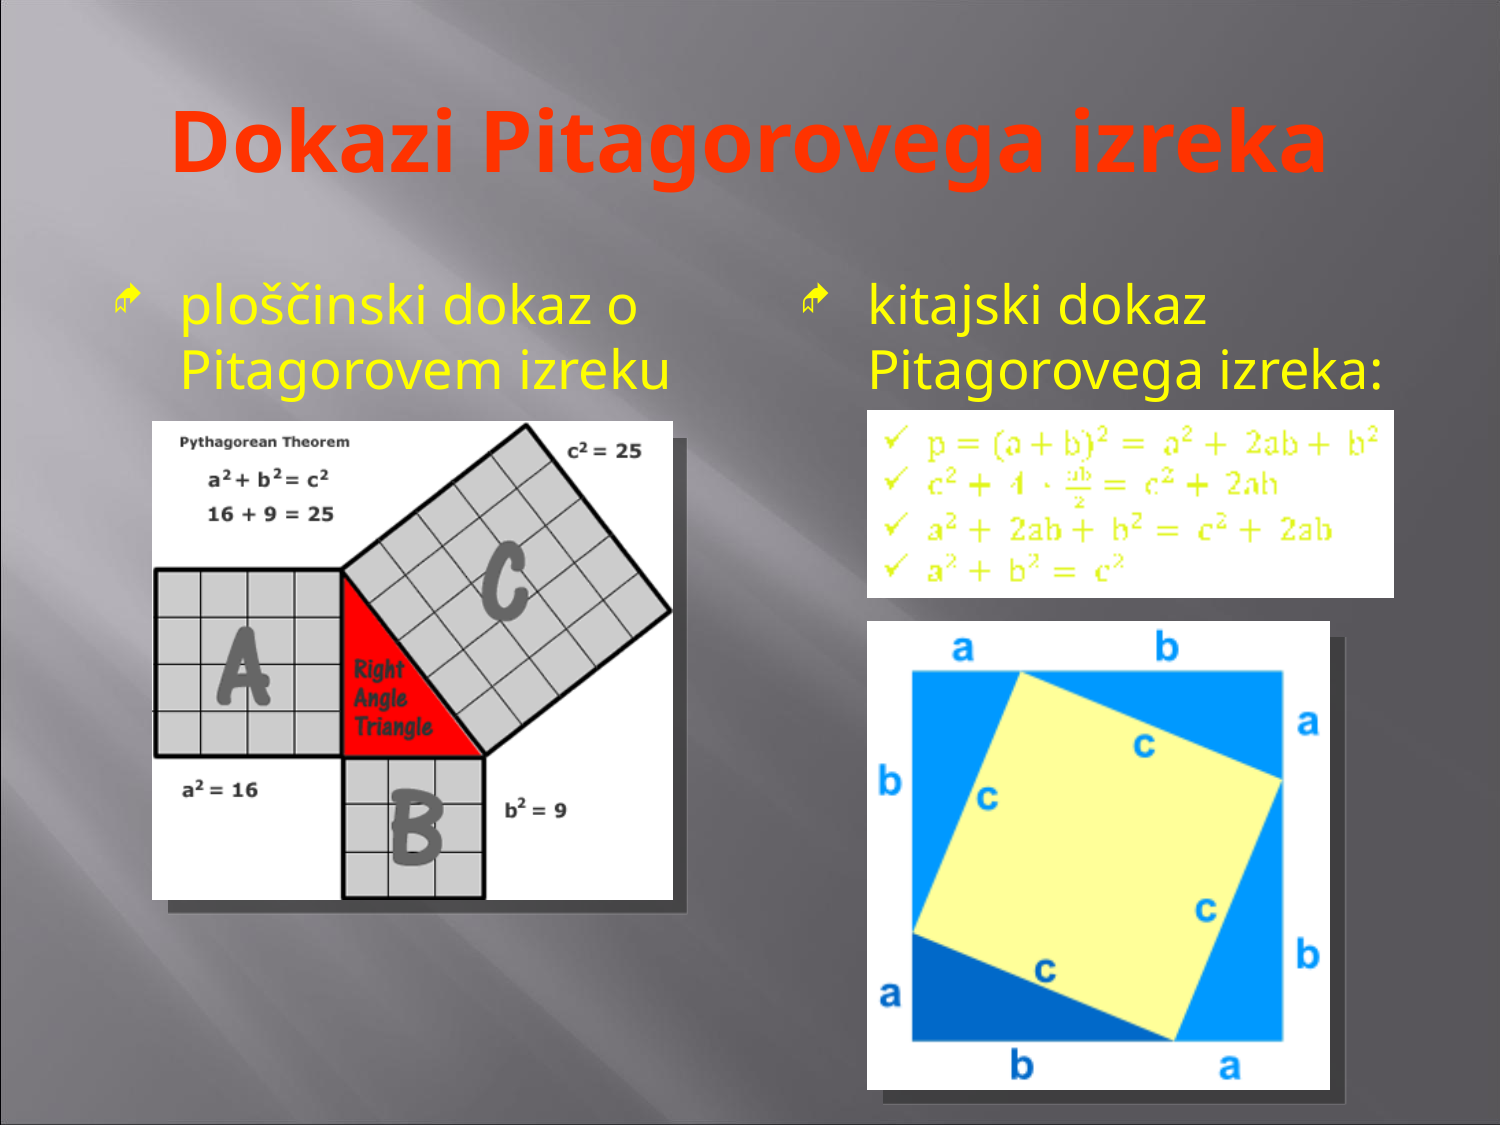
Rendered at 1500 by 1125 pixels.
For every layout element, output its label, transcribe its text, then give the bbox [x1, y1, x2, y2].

title Dokazi Pitagorovega izreka [75, 45, 1425, 233]
list kitajski dokaz Pitagorovega izreka: [762, 262, 1425, 1005]
picture [0, 0, 1500, 1125]
list ploščinski dokaz o Pitagorovem izreku [75, 262, 738, 1005]
